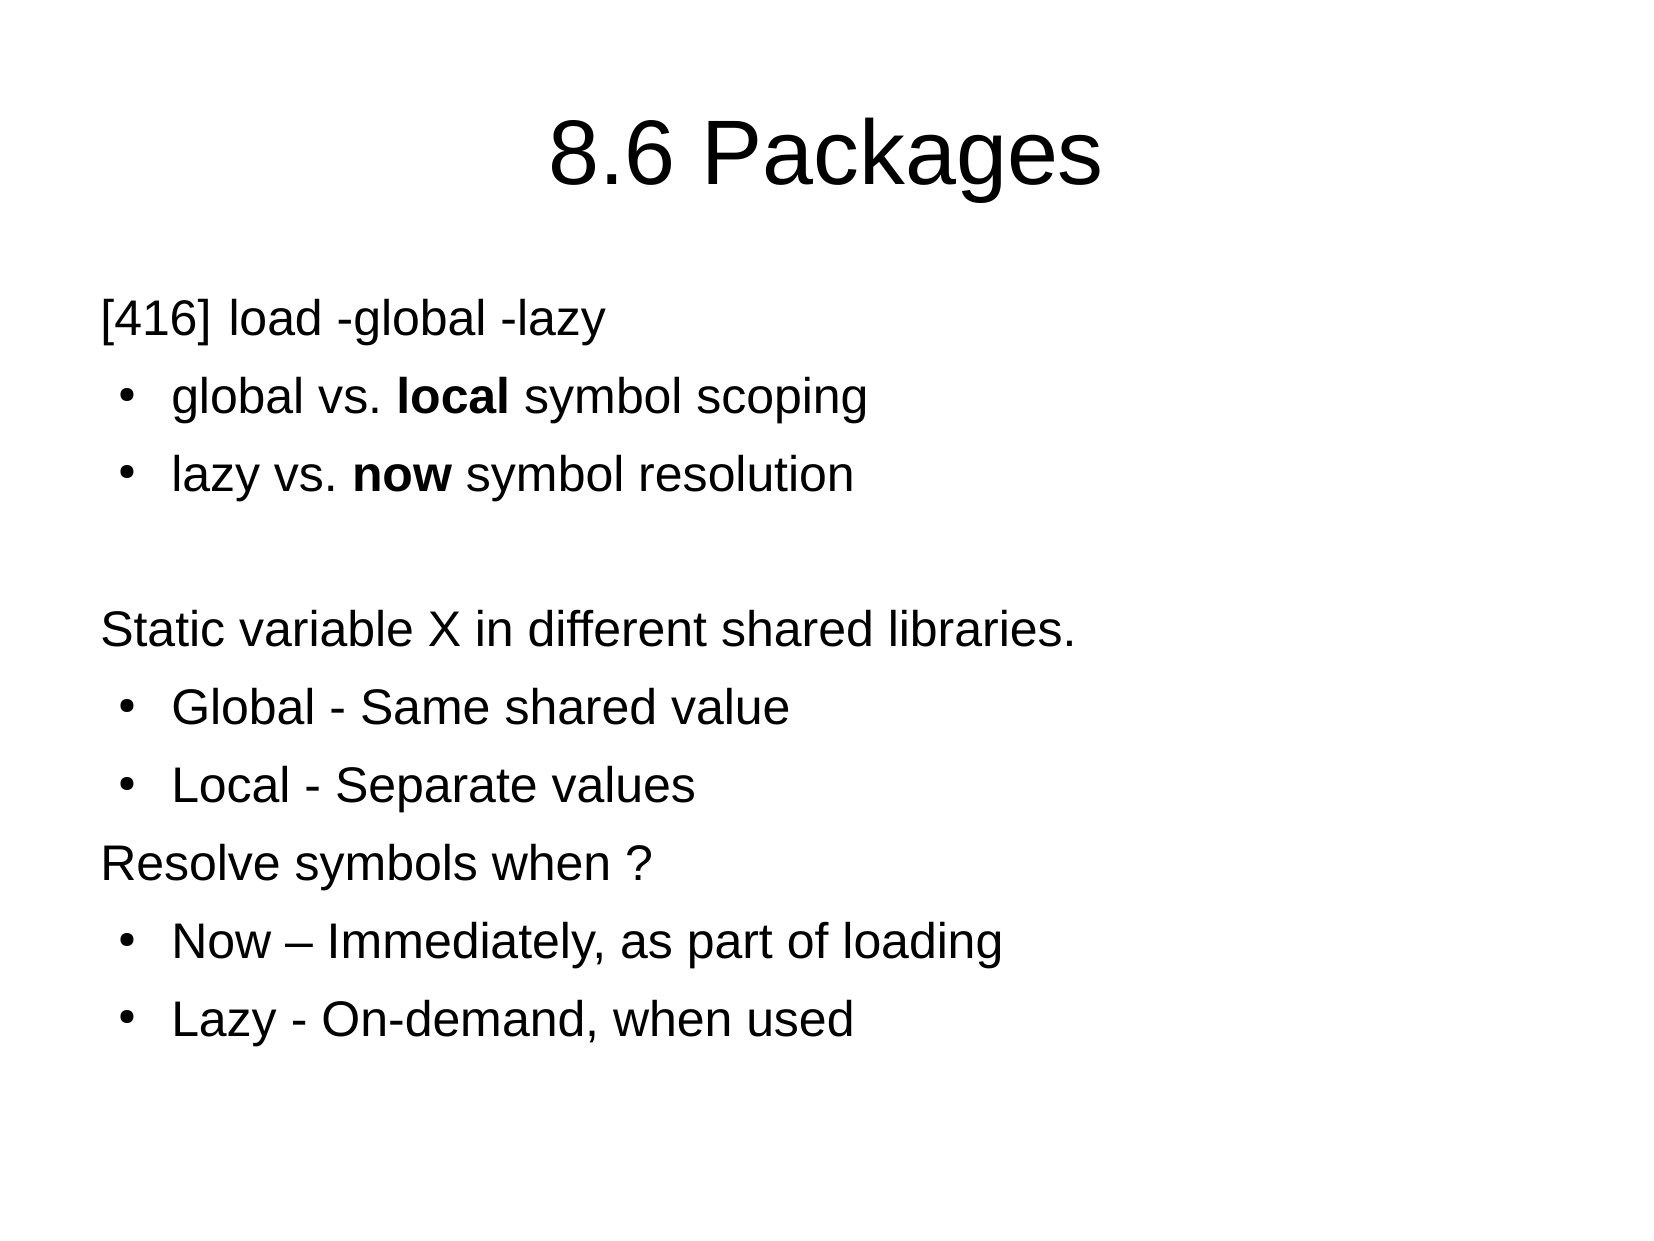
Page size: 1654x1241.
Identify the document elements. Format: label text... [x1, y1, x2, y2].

title 8.6 Packages [82, 56, 1571, 250]
list [416] load -global -lazy global vs. local symbol scoping lazy vs. now symbol resolution Static variable X in different shared libraries. Global - Same shared value Local - Separate values Resolve symbols when ? Now – Immediately, as part of loading Lazy - On-demand, when used [82, 290, 1571, 1201]
